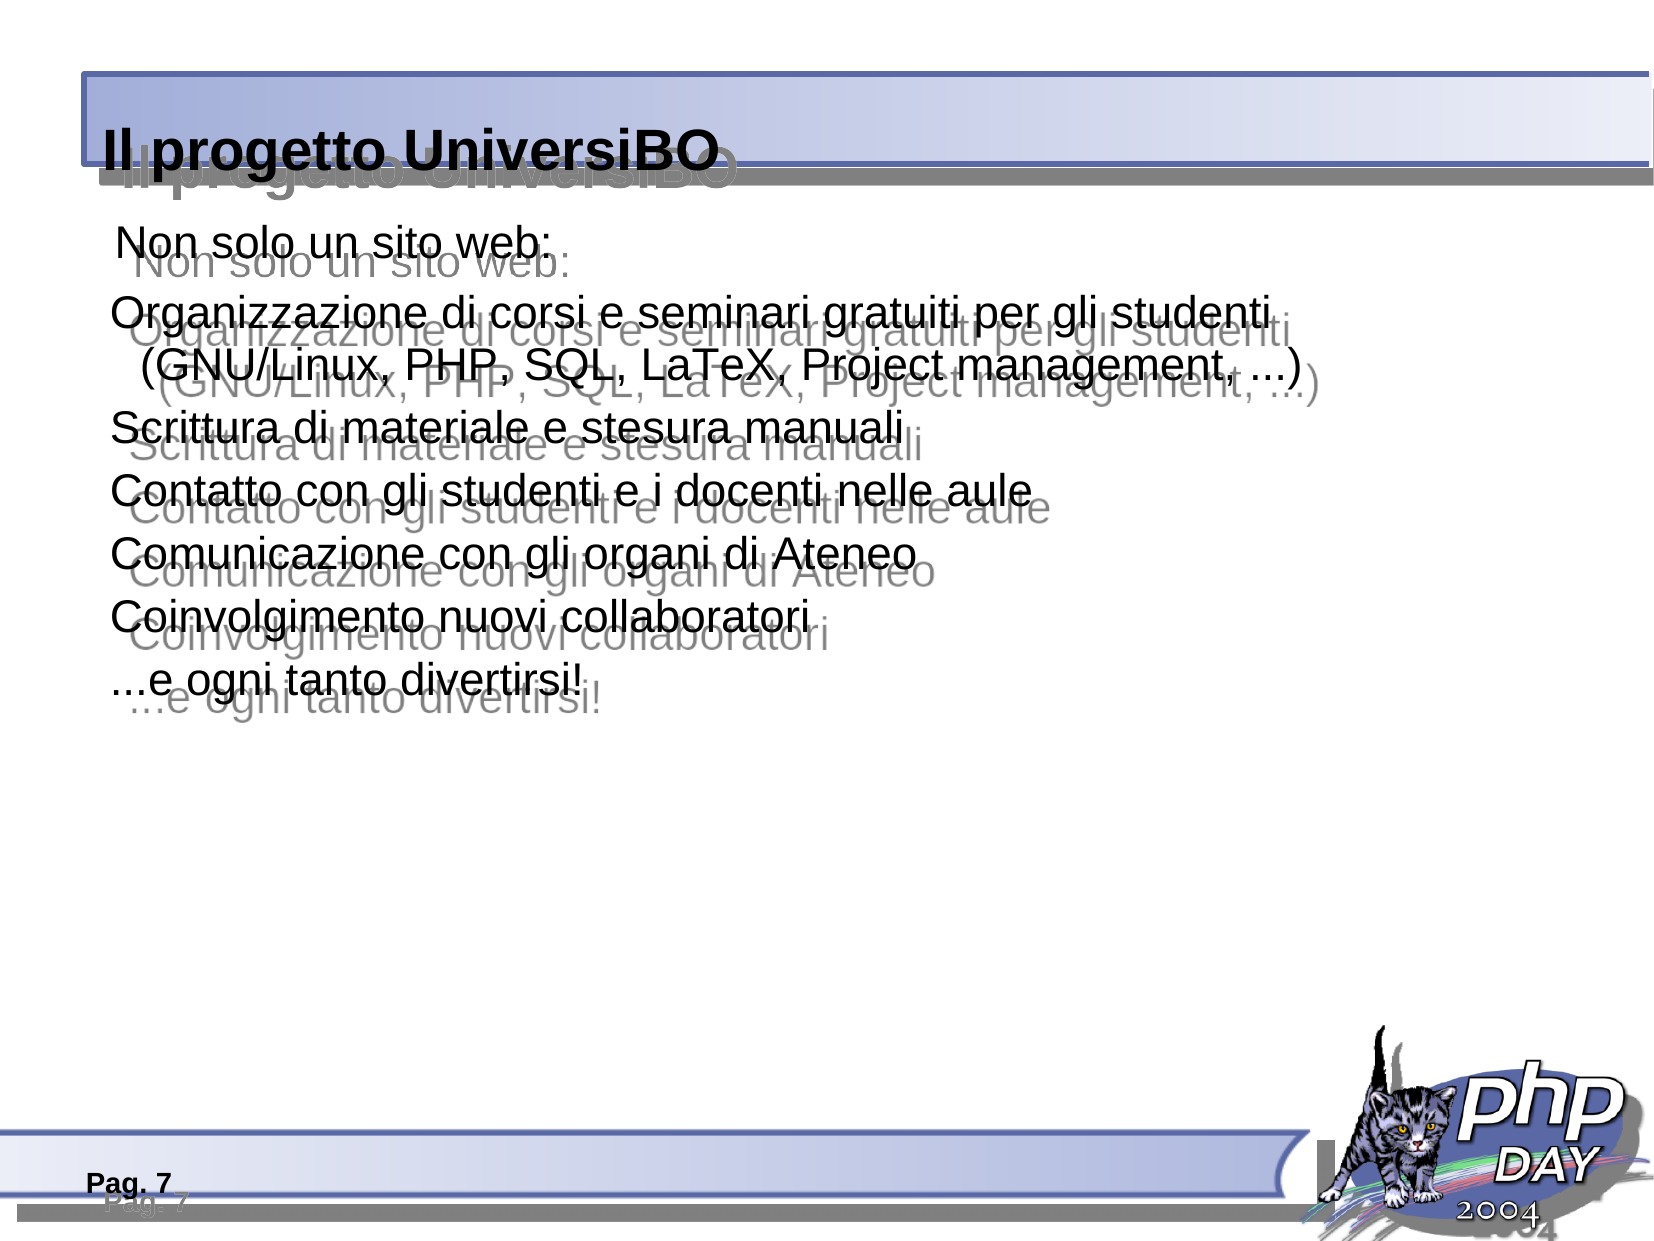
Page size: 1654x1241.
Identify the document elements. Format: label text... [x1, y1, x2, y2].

picture [110, 1195, 117, 1201]
text_box Non solo un sito web: [99, 217, 1620, 444]
picture [126, 1180, 133, 1190]
text_box Il progetto UniversiBO [102, 85, 1394, 155]
picture [0, 1025, 1652, 1233]
text_box Organizzazione di corsi e seminari gratuiti per gli studenti (GNU/Linux, PHP, SQL, LaTeX, Project management, ...) Scrittura di materiale e stesura manuali Contatto con gli studenti e i docenti nelle aule Comunicazione con gli organi di Ateneo Coinvolgimento nuovi collaboratori ...e ogni tanto divertirsi! [87, 287, 1510, 806]
